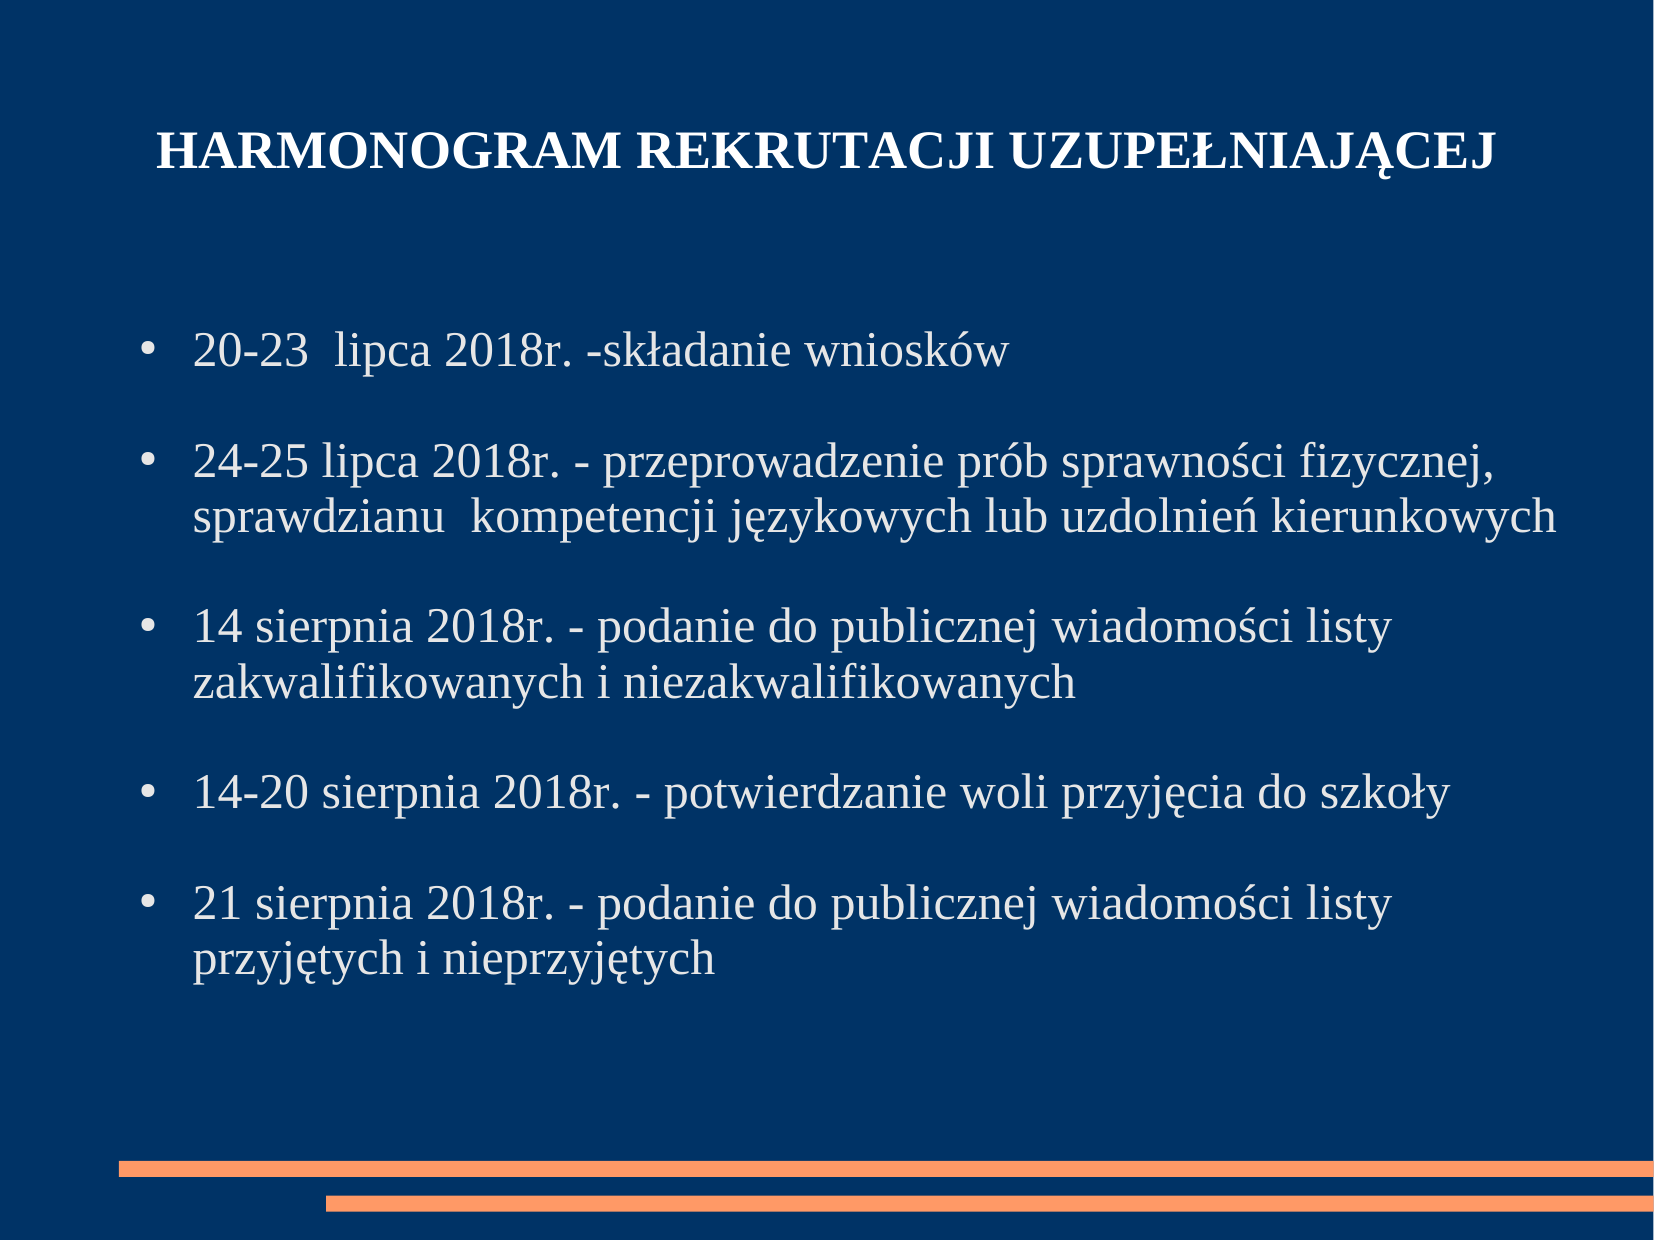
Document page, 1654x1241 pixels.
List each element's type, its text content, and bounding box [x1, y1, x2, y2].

title HARMONOGRAM REKRUTACJI UZUPEŁNIAJĄCEJ [121, 46, 1534, 254]
list 20-23 lipca 2018r. -składanie wniosków 24-25 lipca 2018r. - przeprowadzenie prób sprawności fizycznej, sprawdzianu kompetencji językowych lub uzdolnień kierunkowych 14 sierpnia 2018r. - podanie do publicznej wiadomości listy zakwalifikowanych i niezakwalifikowanych 14-20 sierpnia 2018r. - potwierdzanie woli przyjęcia do szkoły 21 sierpnia 2018r. - podanie do publicznej wiadomości listy przyjętych i nieprzyjętych [121, 322, 1561, 1132]
